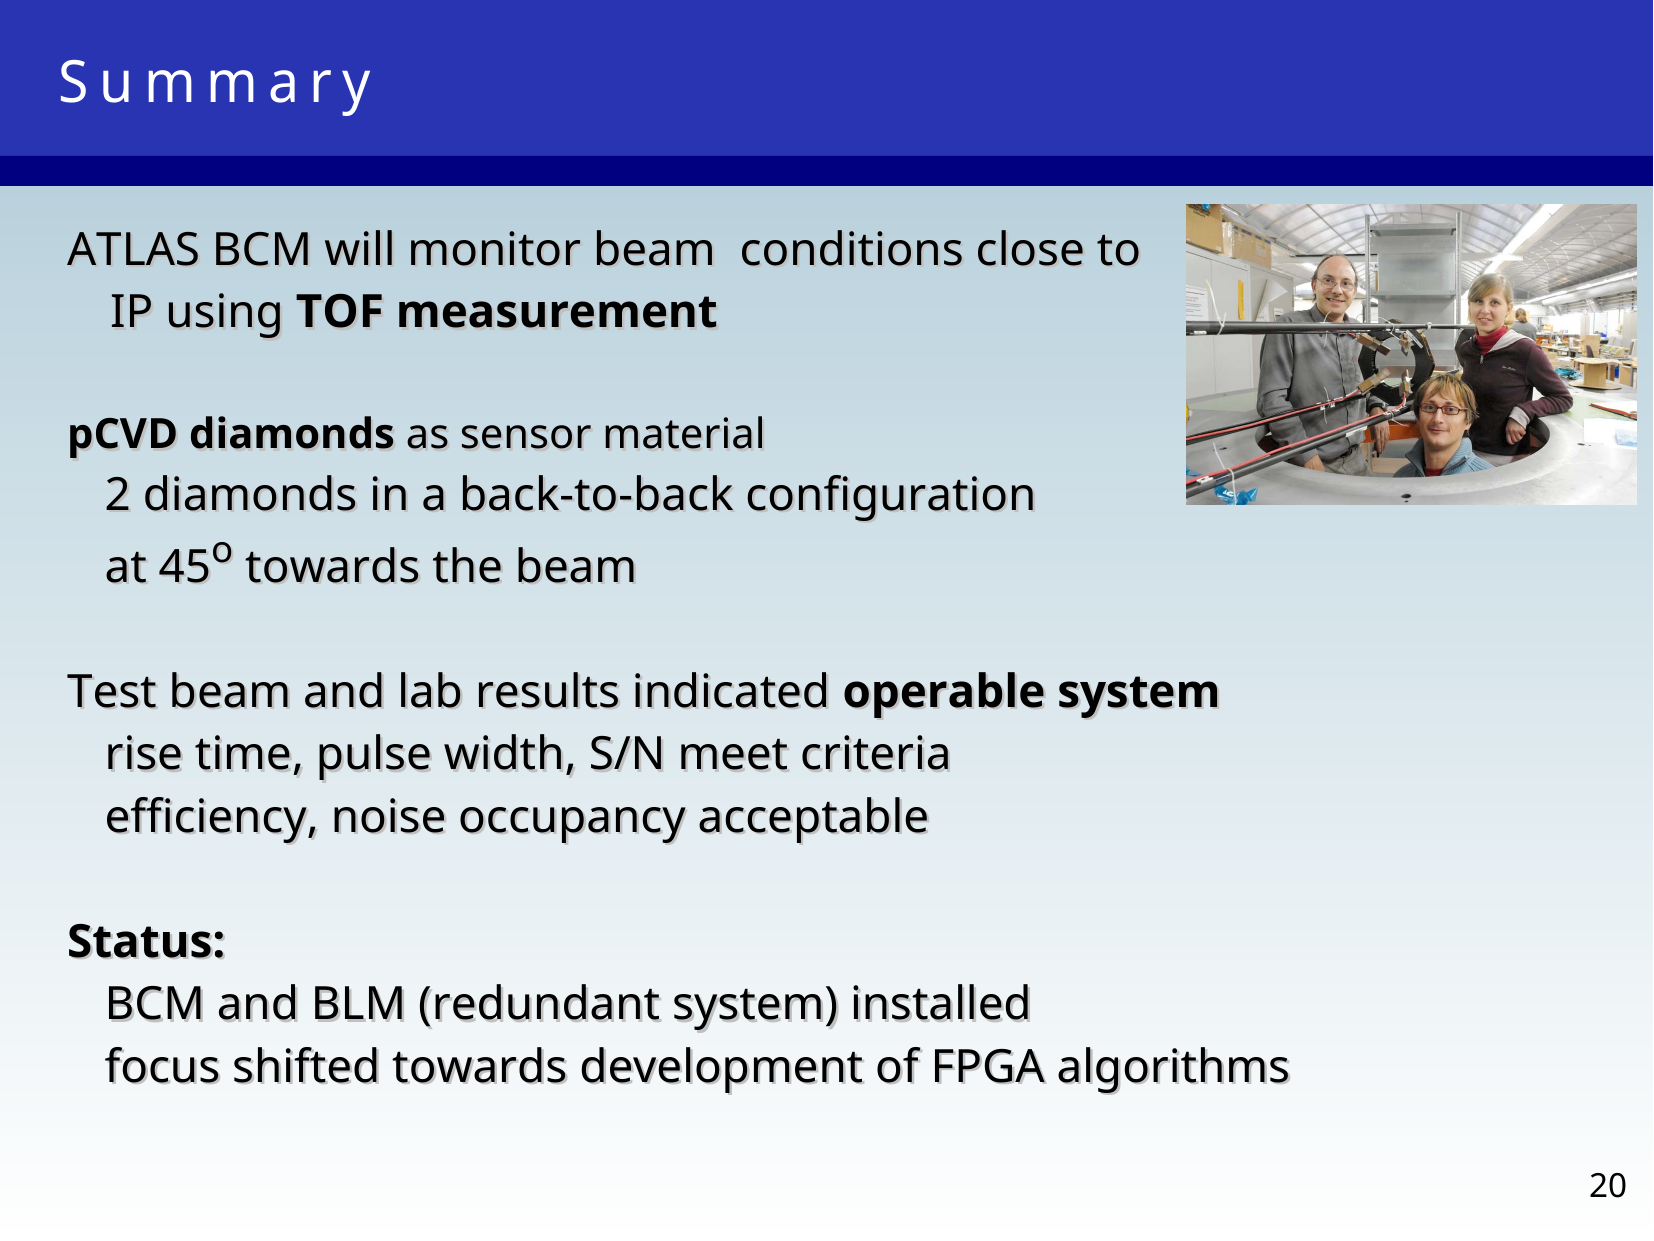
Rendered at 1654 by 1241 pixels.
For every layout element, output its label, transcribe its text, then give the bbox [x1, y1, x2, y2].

subtitle ATLAS BCM will monitor beam conditions close to IP using TOF measurement pCVD diamonds as sensor material 2 diamonds in a back-to-back configuration at 45o towards the beam Test beam and lab results indicated operable system rise time, pulse width, S/N meet criteria efficiency, noise occupancy acceptable Status: BCM and BLM (redundant system) installed focus shifted towards development of FPGA algorithms [29, 240, 1310, 1072]
title Summary [58, 5, 1613, 155]
picture [1186, 204, 1637, 505]
